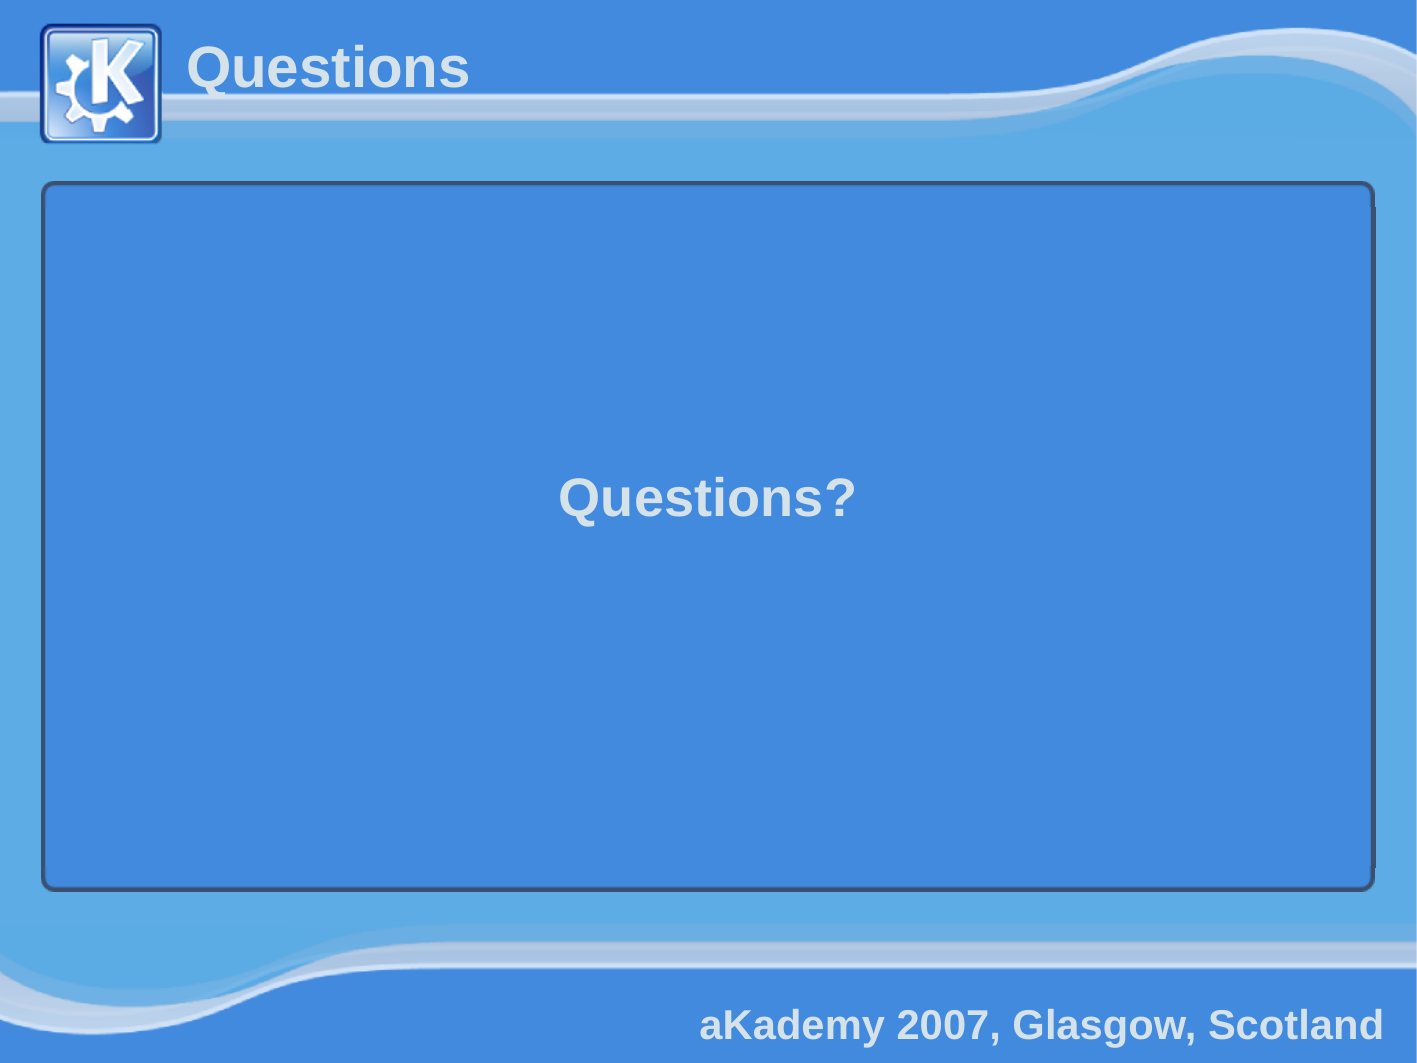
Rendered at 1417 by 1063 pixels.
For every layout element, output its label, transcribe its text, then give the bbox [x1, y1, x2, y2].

text_box Questions [171, 27, 1048, 105]
picture [0, 0, 1417, 1063]
text_box Questions? [58, 194, 1359, 881]
